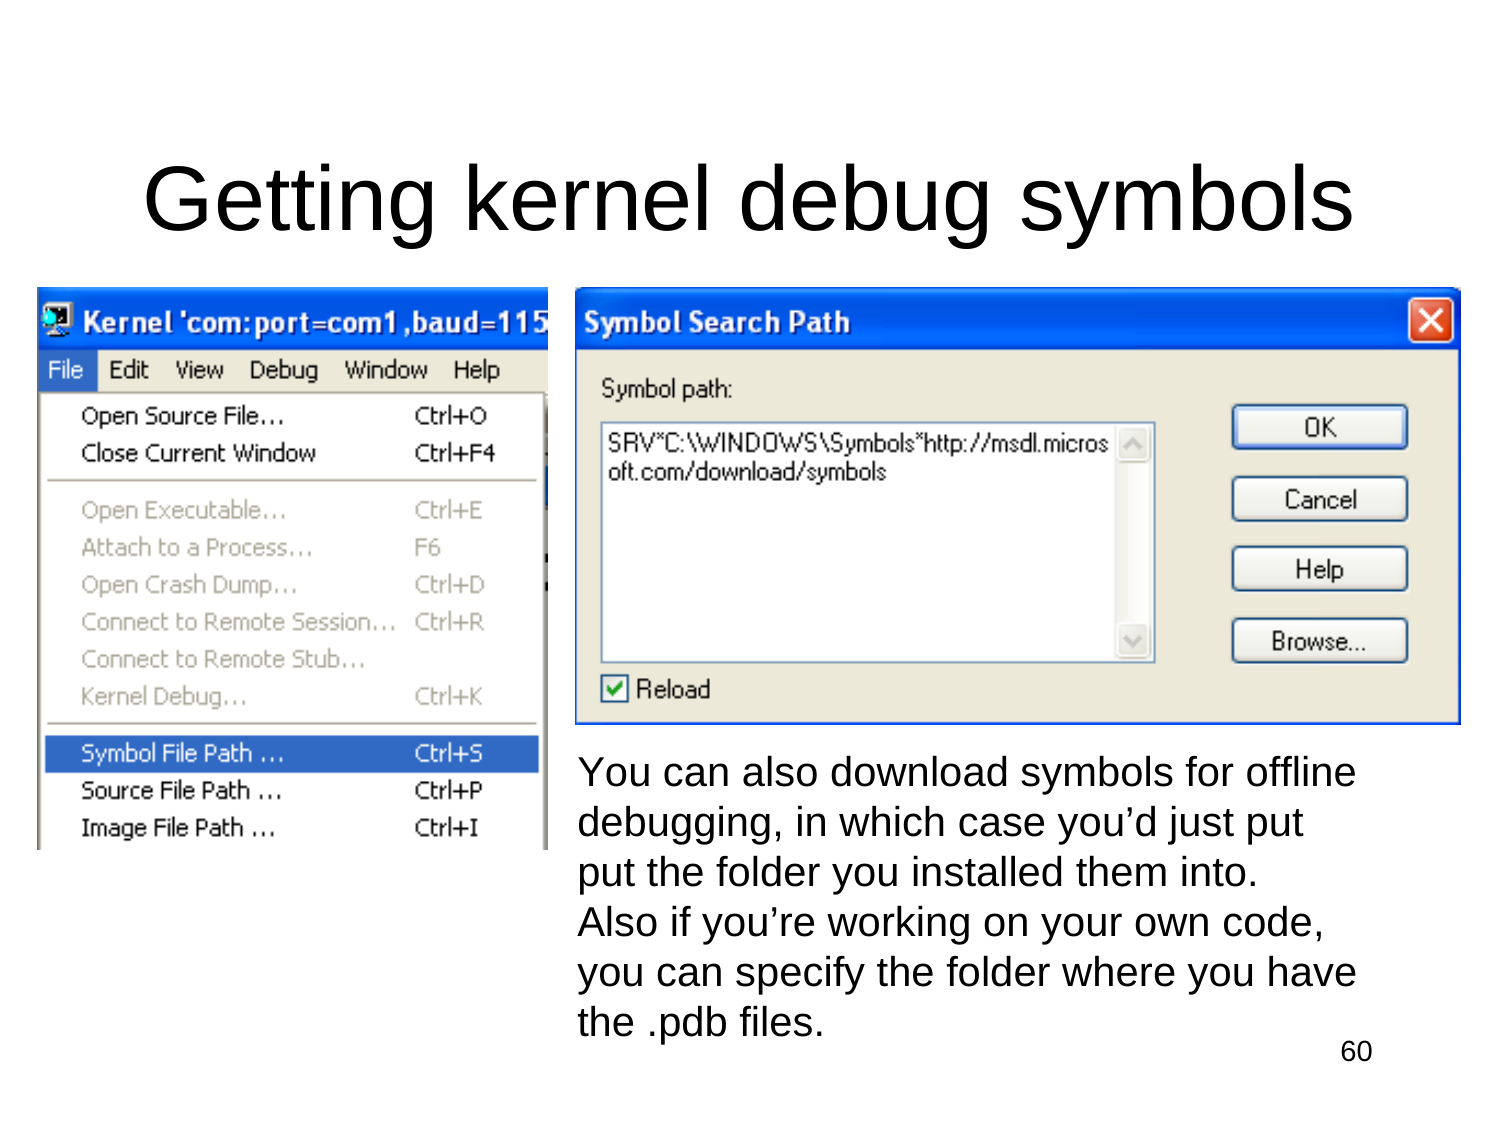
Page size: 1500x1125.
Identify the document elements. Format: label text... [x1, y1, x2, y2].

title Getting kernel debug symbols [112, 99, 1388, 288]
text_box <number> [1074, 1025, 1388, 1101]
text_box You can also download symbols for offline debugging, in which case you’d just put put the folder you installed them into. Also if you’re working on your own code, you can specify the folder where you have the .pdb files. [562, 737, 1375, 1054]
picture [575, 287, 1461, 726]
text_box [37, 287, 548, 851]
